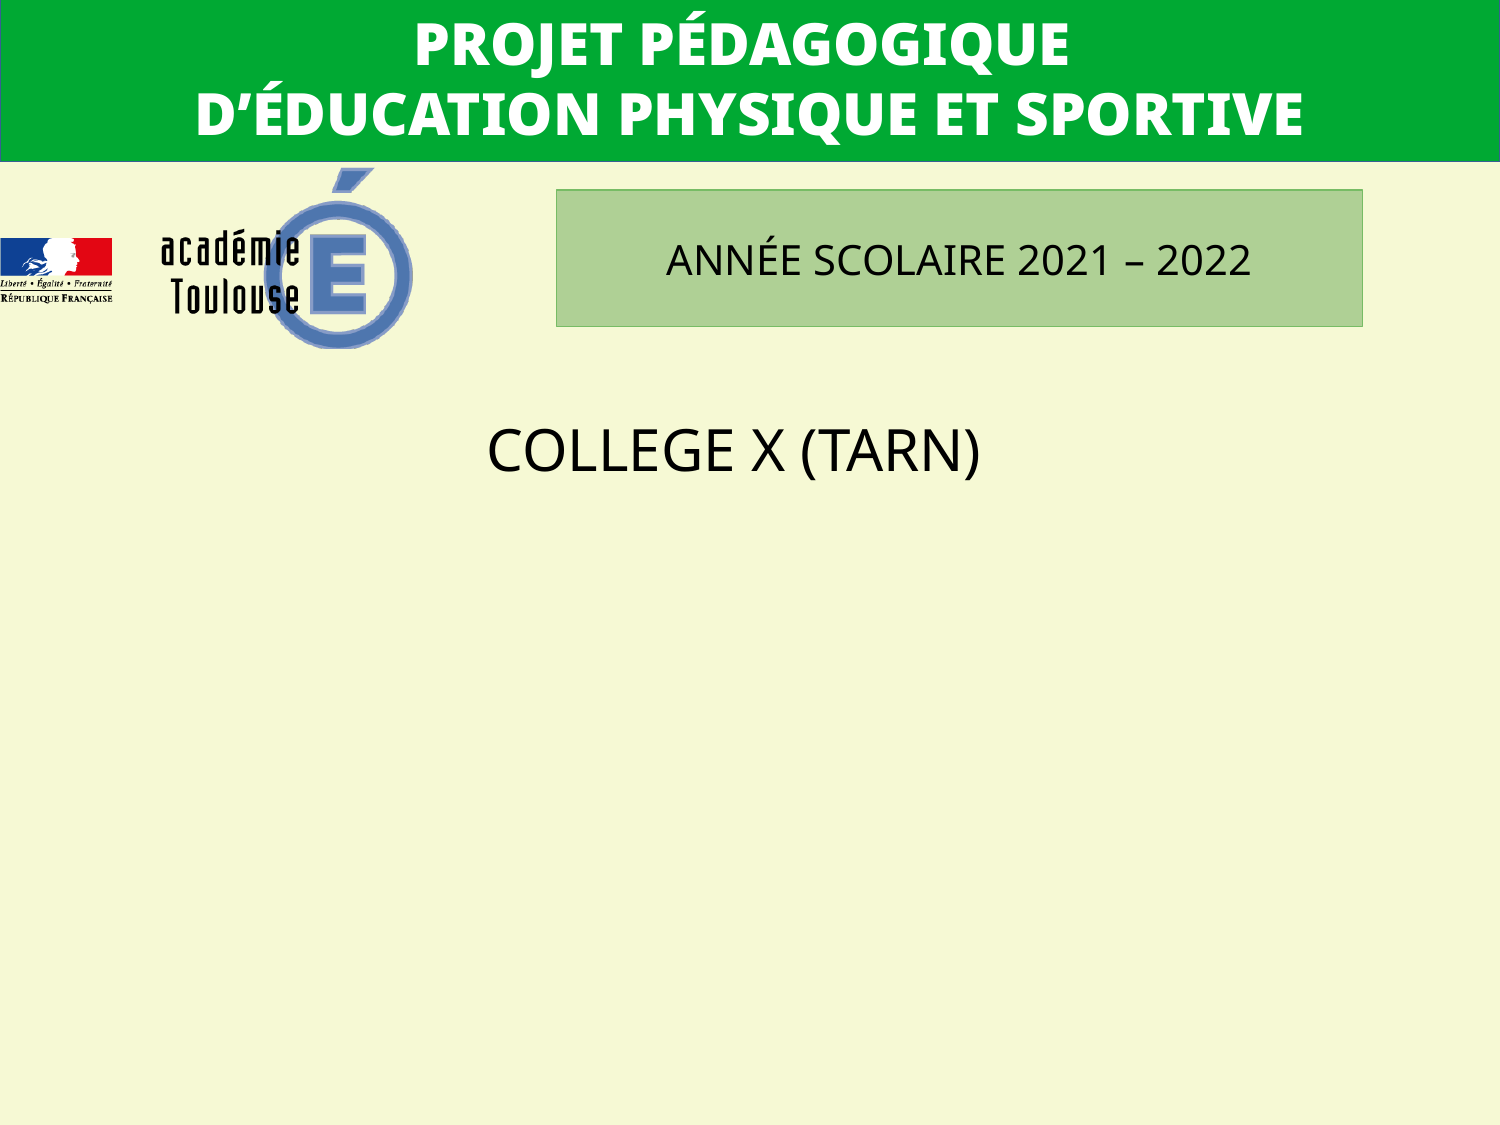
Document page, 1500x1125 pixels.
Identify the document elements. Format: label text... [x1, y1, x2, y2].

picture [0, 167, 413, 350]
text_box PROJET PÉDAGOGIQUE D’ÉDUCATION PHYSIQUE ET SPORTIVE [0, 0, 1500, 162]
text_box ANNÉE SCOLAIRE 2021 – 2022 [556, 190, 1363, 327]
text_box COLLEGE X (TARN) [401, 405, 1067, 829]
